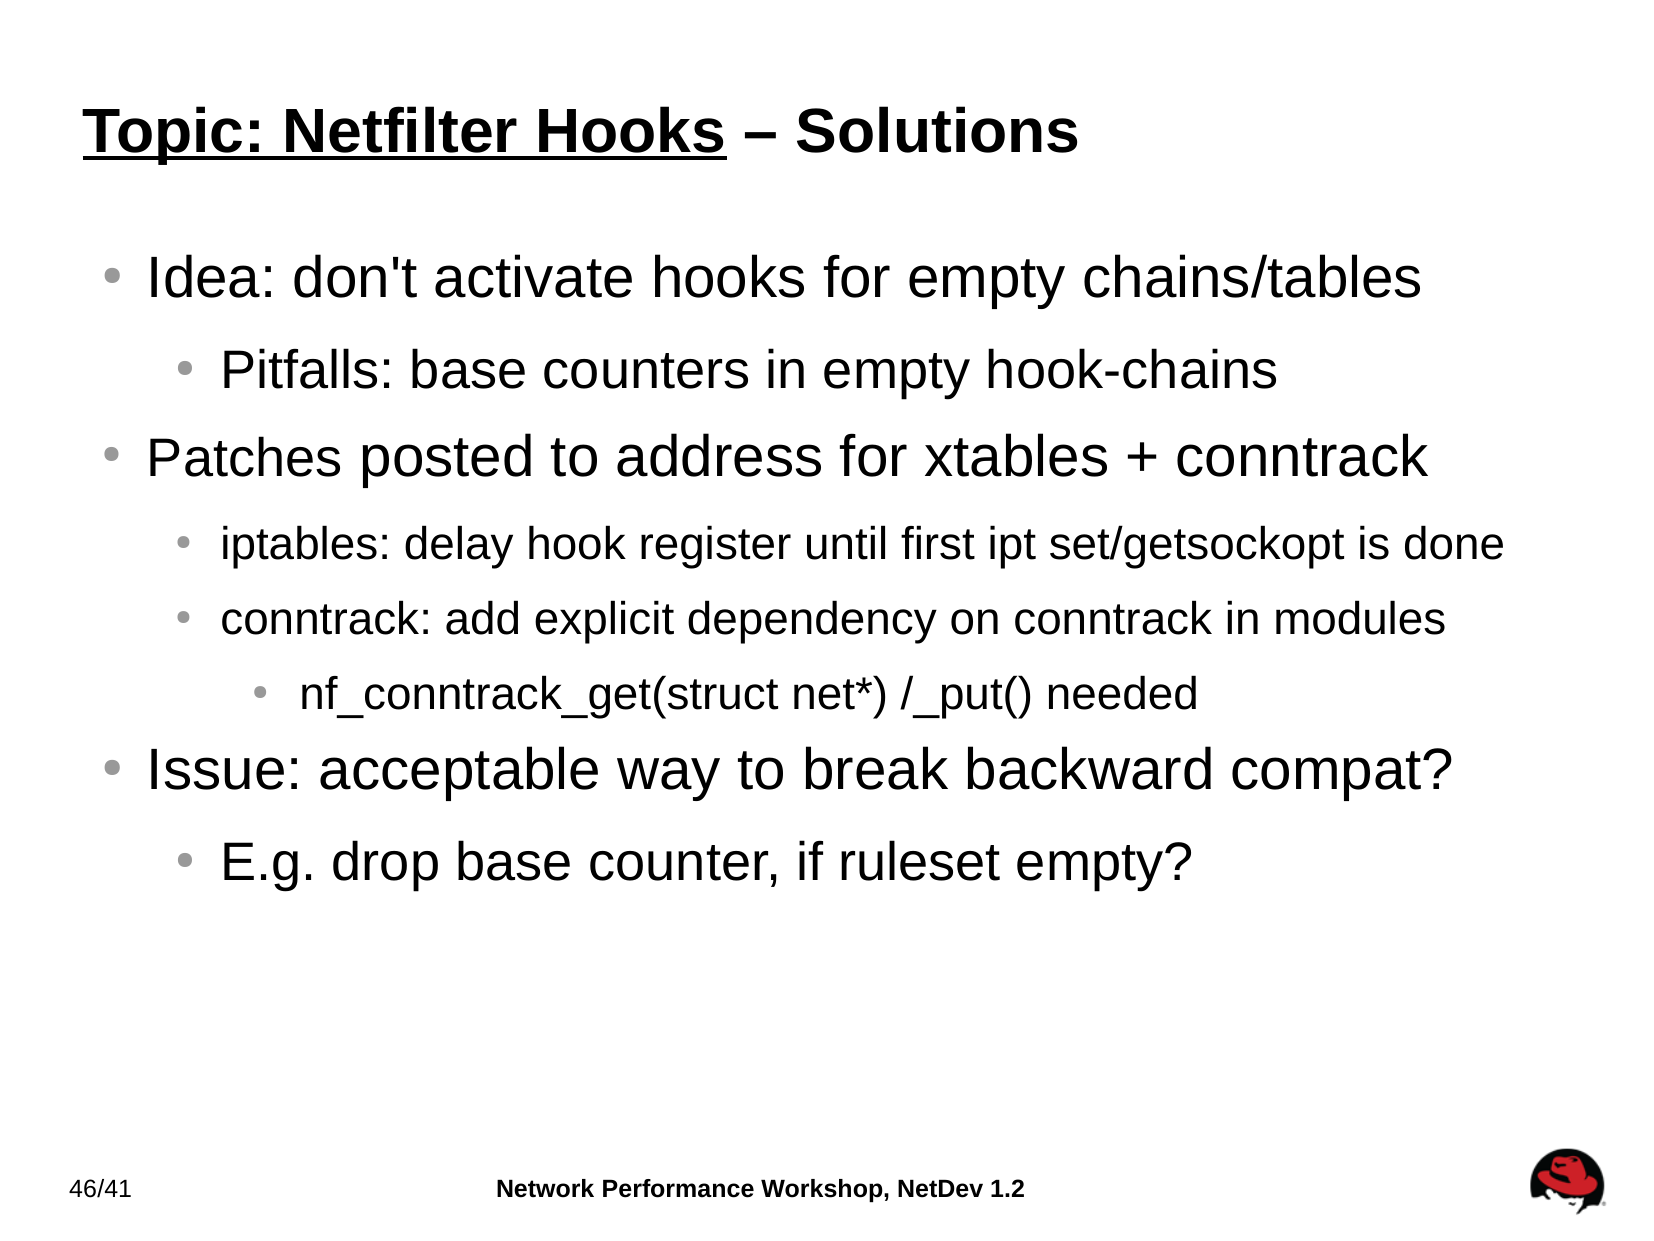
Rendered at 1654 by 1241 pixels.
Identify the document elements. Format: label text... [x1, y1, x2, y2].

picture [1529, 1146, 1612, 1224]
title Topic: Netfilter Hooks – Solutions [82, 37, 1571, 226]
list Idea: don't activate hooks for empty chains/tables Pitfalls: base counters in empty hook-chains Patches posted to address for xtables + conntrack iptables: delay hook register until first ipt set/getsockopt is done conntrack: add explicit dependency on conntrack in modules nf_conntrack_get(struct net*) /_put() needed Issue: acceptable way to break backward compat? E.g. drop base counter, if ruleset empty? [86, 244, 1575, 1039]
